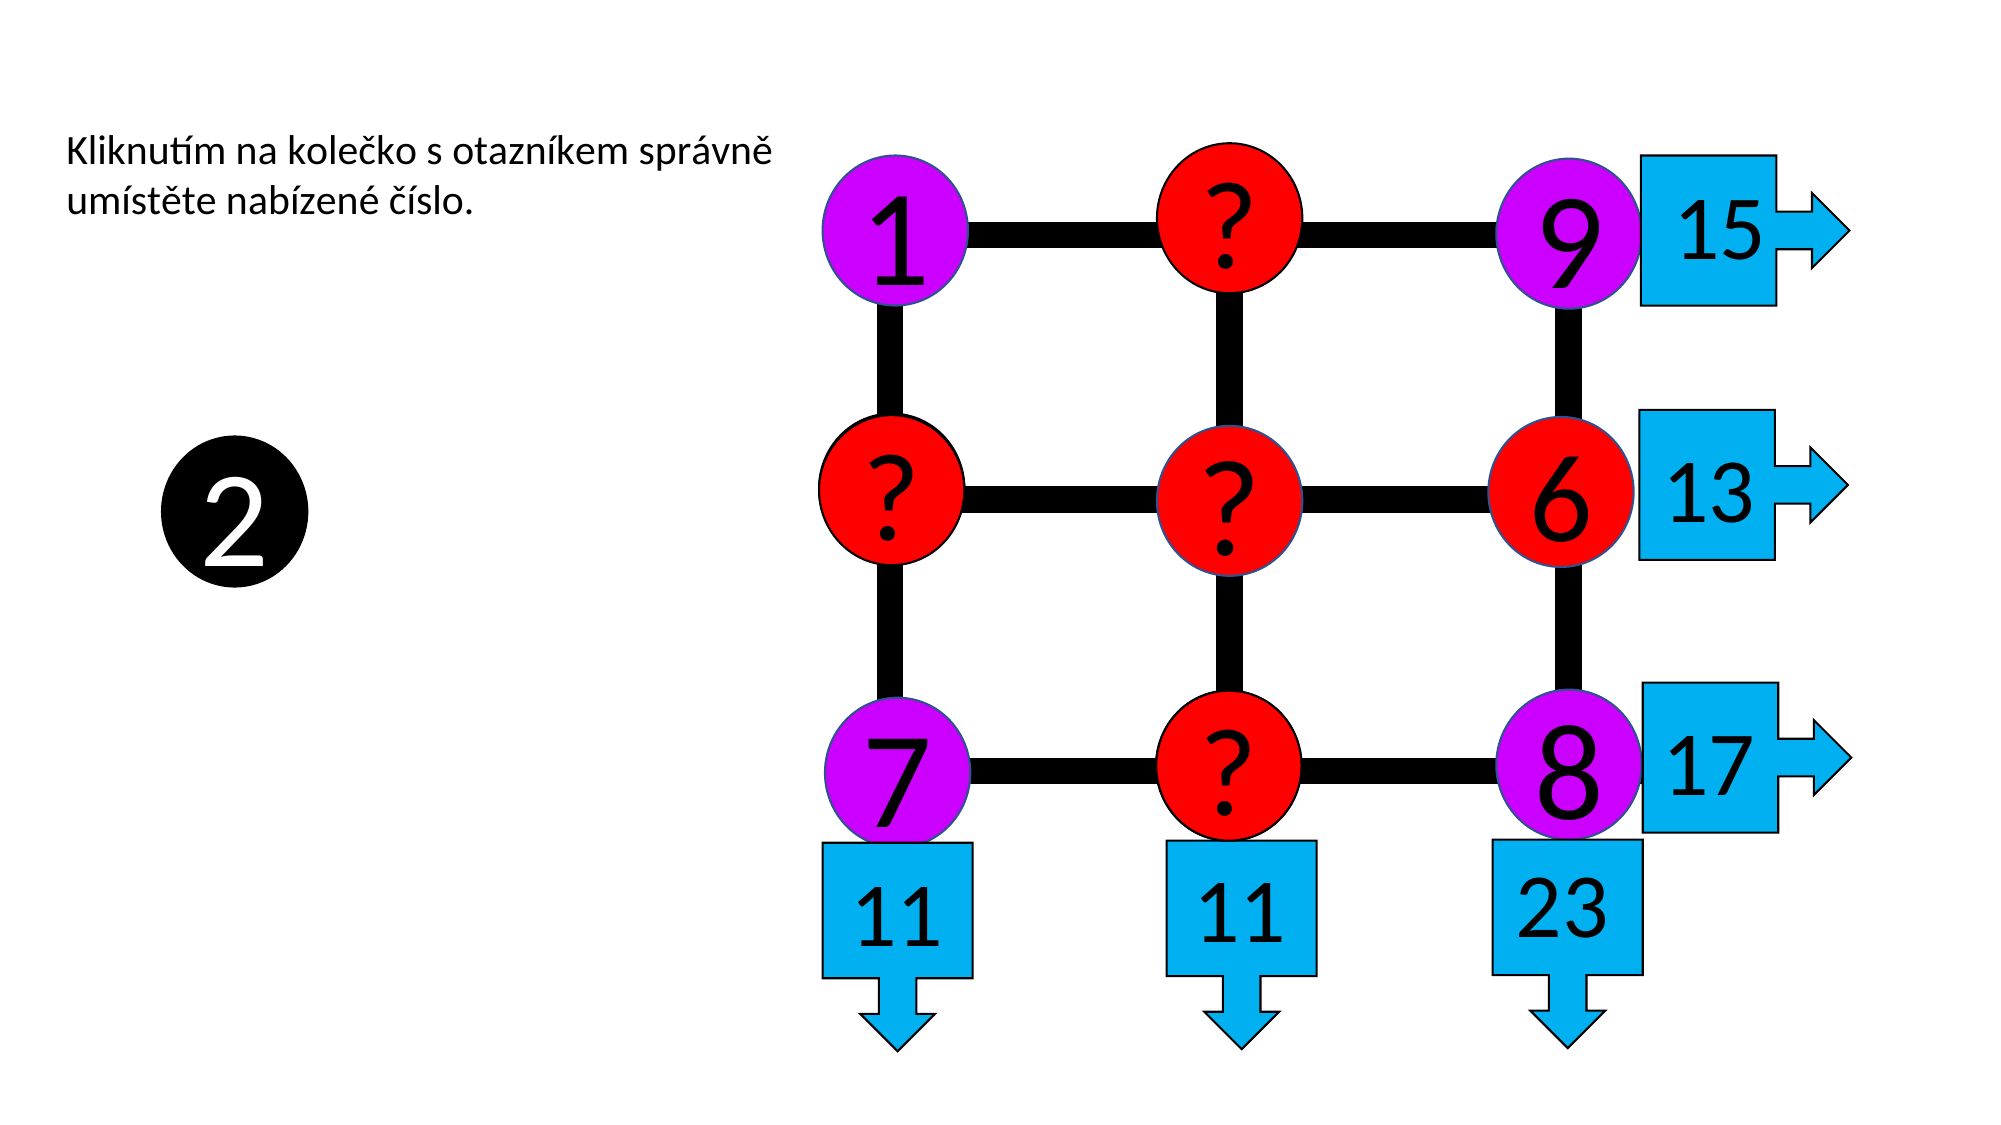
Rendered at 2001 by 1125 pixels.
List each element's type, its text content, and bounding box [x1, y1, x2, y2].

text_box [1640, 682, 1852, 833]
text_box [970, 759, 1158, 784]
text_box [1781, 192, 1850, 268]
text_box [1556, 308, 1581, 419]
text_box 11 [835, 847, 959, 974]
text_box [1556, 565, 1581, 690]
text_box [830, 304, 954, 449]
text_box ? [1156, 143, 1303, 294]
text_box [1640, 155, 1777, 306]
text_box [954, 450, 959, 459]
text_box [824, 449, 830, 460]
text_box 1 [822, 155, 968, 306]
text_box 2 [161, 436, 308, 587]
text_box [1302, 487, 1490, 512]
text_box [877, 564, 903, 700]
text_box 8 [1496, 689, 1642, 837]
text_box 13 [1647, 423, 1771, 549]
text_box 23 [1501, 837, 1624, 964]
text_box [1492, 839, 1643, 1049]
text_box [1297, 223, 1497, 248]
text_box ? [1156, 425, 1303, 576]
text_box [1639, 409, 1848, 560]
text_box Kliknutím na kolečko s otazníkem správně umístěte nabízené číslo. [51, 114, 789, 231]
text_box 9 [1496, 158, 1640, 309]
text_box [1166, 840, 1317, 1050]
text_box [962, 487, 1158, 512]
text_box [1216, 293, 1242, 426]
text_box [1300, 759, 1498, 784]
text_box 6 [1488, 416, 1634, 567]
text_box [967, 223, 1162, 248]
text_box ? [1156, 690, 1302, 841]
text_box [1216, 575, 1242, 691]
text_box 15 [1658, 160, 1781, 286]
text_box 7 [824, 697, 971, 842]
text_box [822, 842, 973, 1052]
text_box 17 [1647, 695, 1771, 822]
text_box 11 [1178, 842, 1302, 969]
text_box ? [819, 415, 965, 566]
